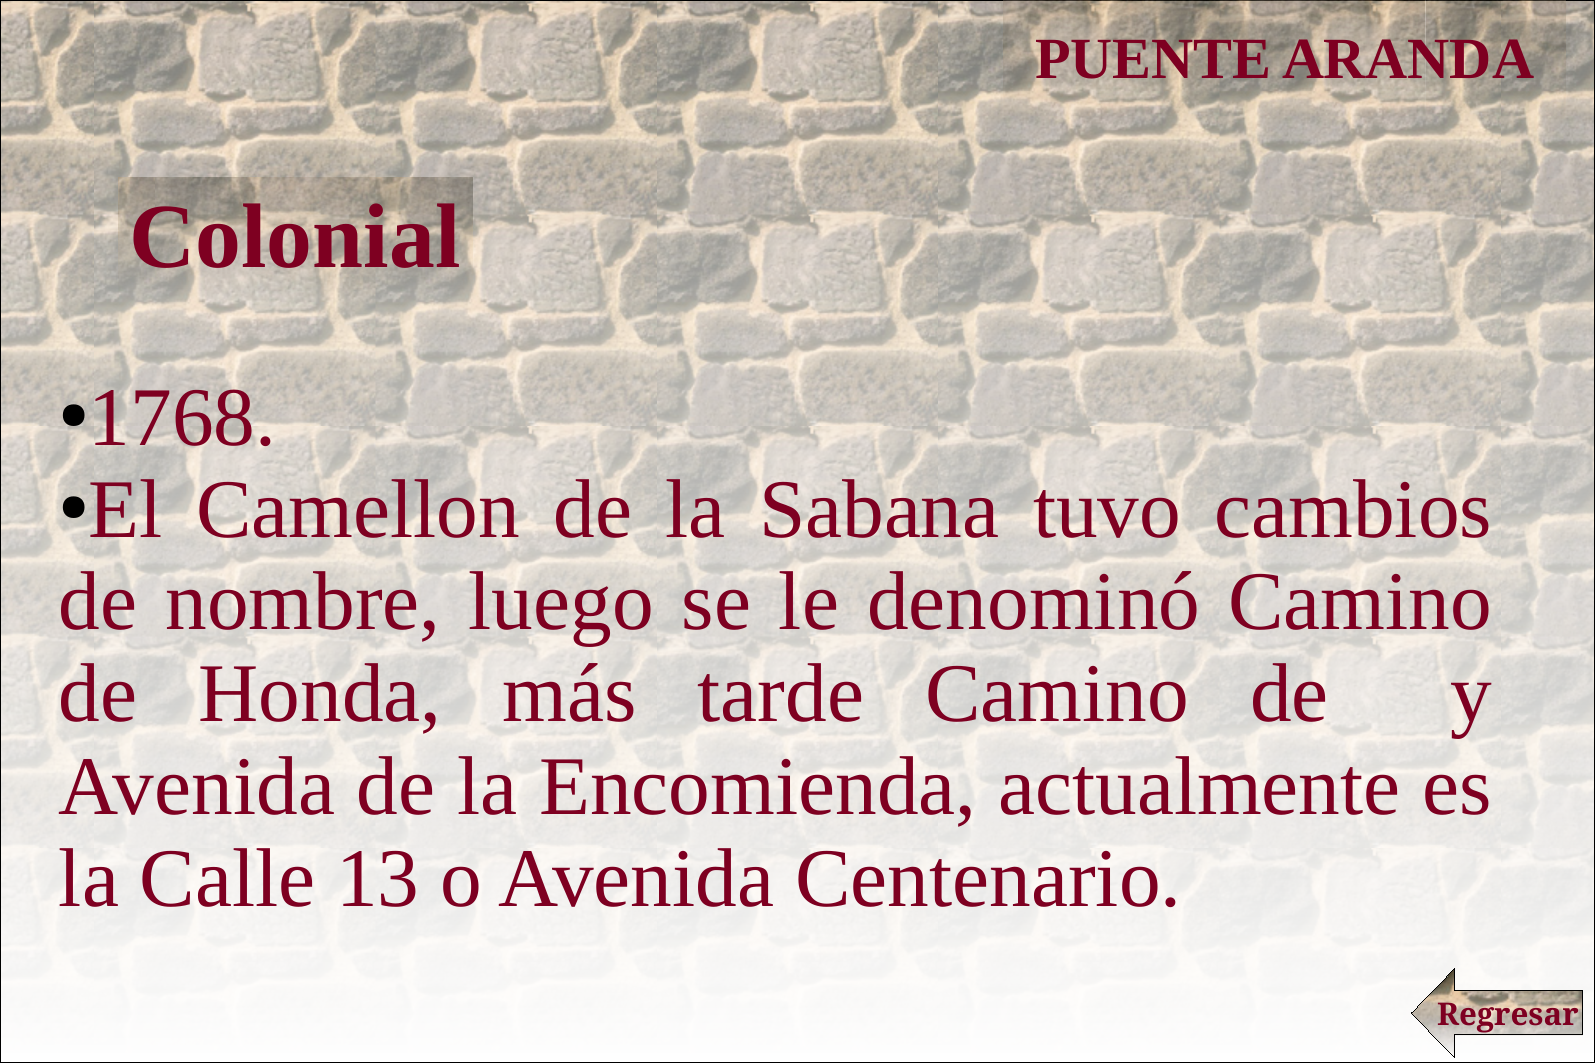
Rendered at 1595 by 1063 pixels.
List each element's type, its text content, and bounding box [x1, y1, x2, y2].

subtitle 1768. El Camellon de la Sabana tuvo cambios de nombre, luego se le denominó Camino de Honda, más tarde Camino de y Avenida de la Encomienda, actualmente es la Calle 13 o Avenida Centenario. [59, 370, 1495, 925]
text_box Colonial [118, 177, 473, 296]
text_box Regresar [1411, 968, 1583, 1058]
text_box PUENTE ARANDA [1003, 0, 1565, 119]
